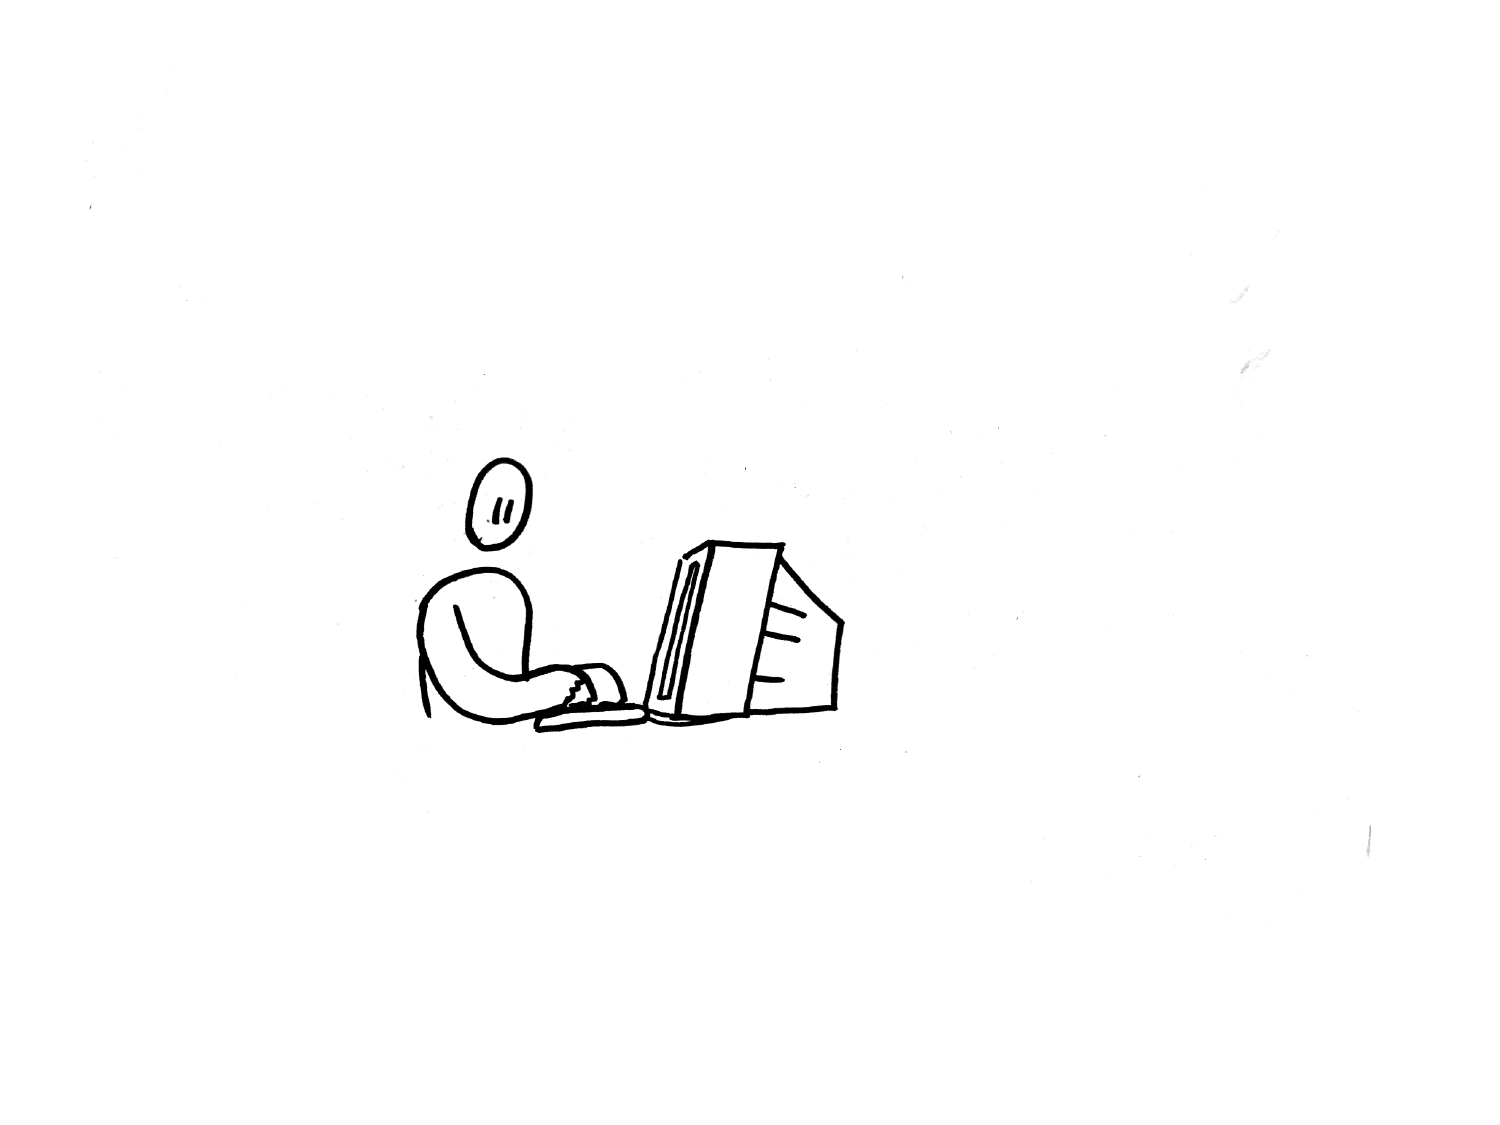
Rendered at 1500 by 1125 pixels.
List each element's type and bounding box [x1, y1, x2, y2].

picture [76, 54, 1424, 927]
